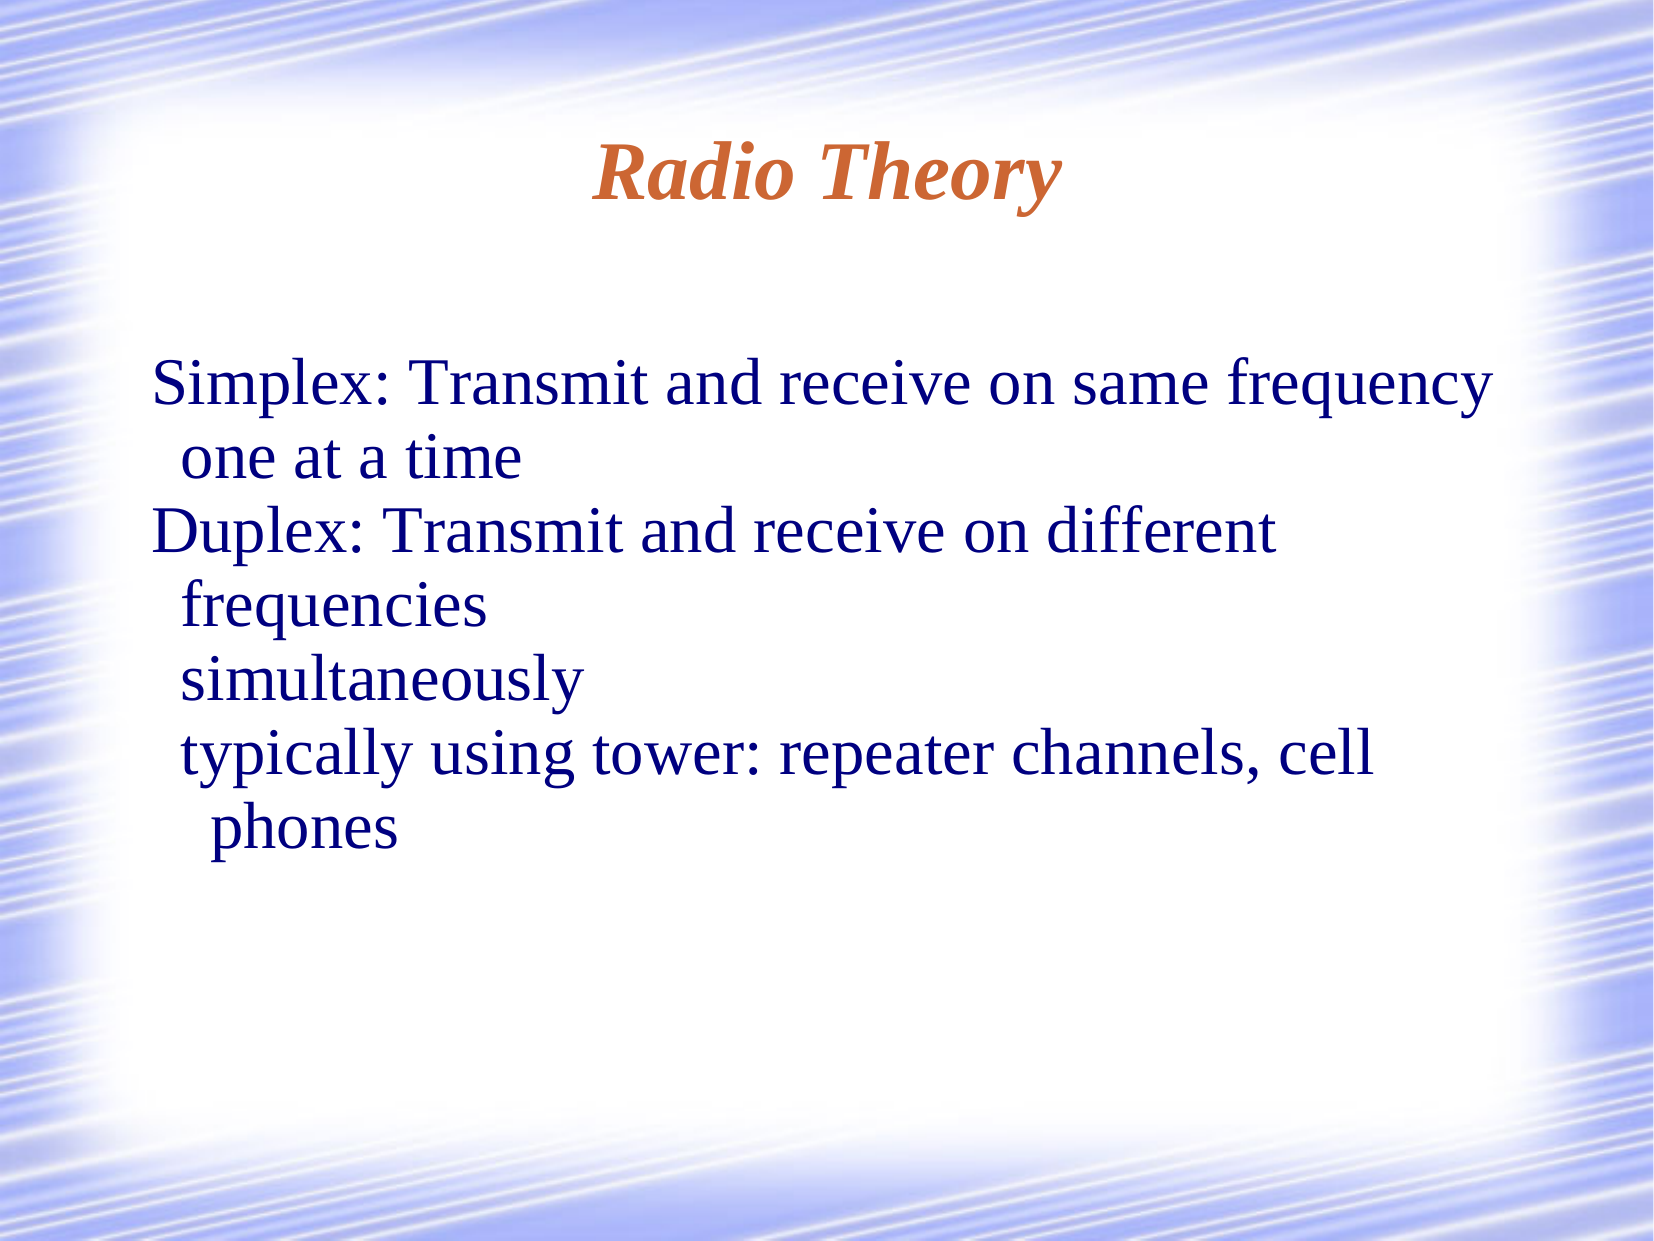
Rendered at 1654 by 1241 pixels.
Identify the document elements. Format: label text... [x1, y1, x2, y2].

title Radio Theory [121, 67, 1534, 275]
list Simplex: Transmit and receive on same frequency one at a time Duplex: Transmit and receive on different frequencies simultaneously typically using tower: repeater channels, cell phones [121, 344, 1534, 1127]
picture [0, 0, 1654, 1241]
